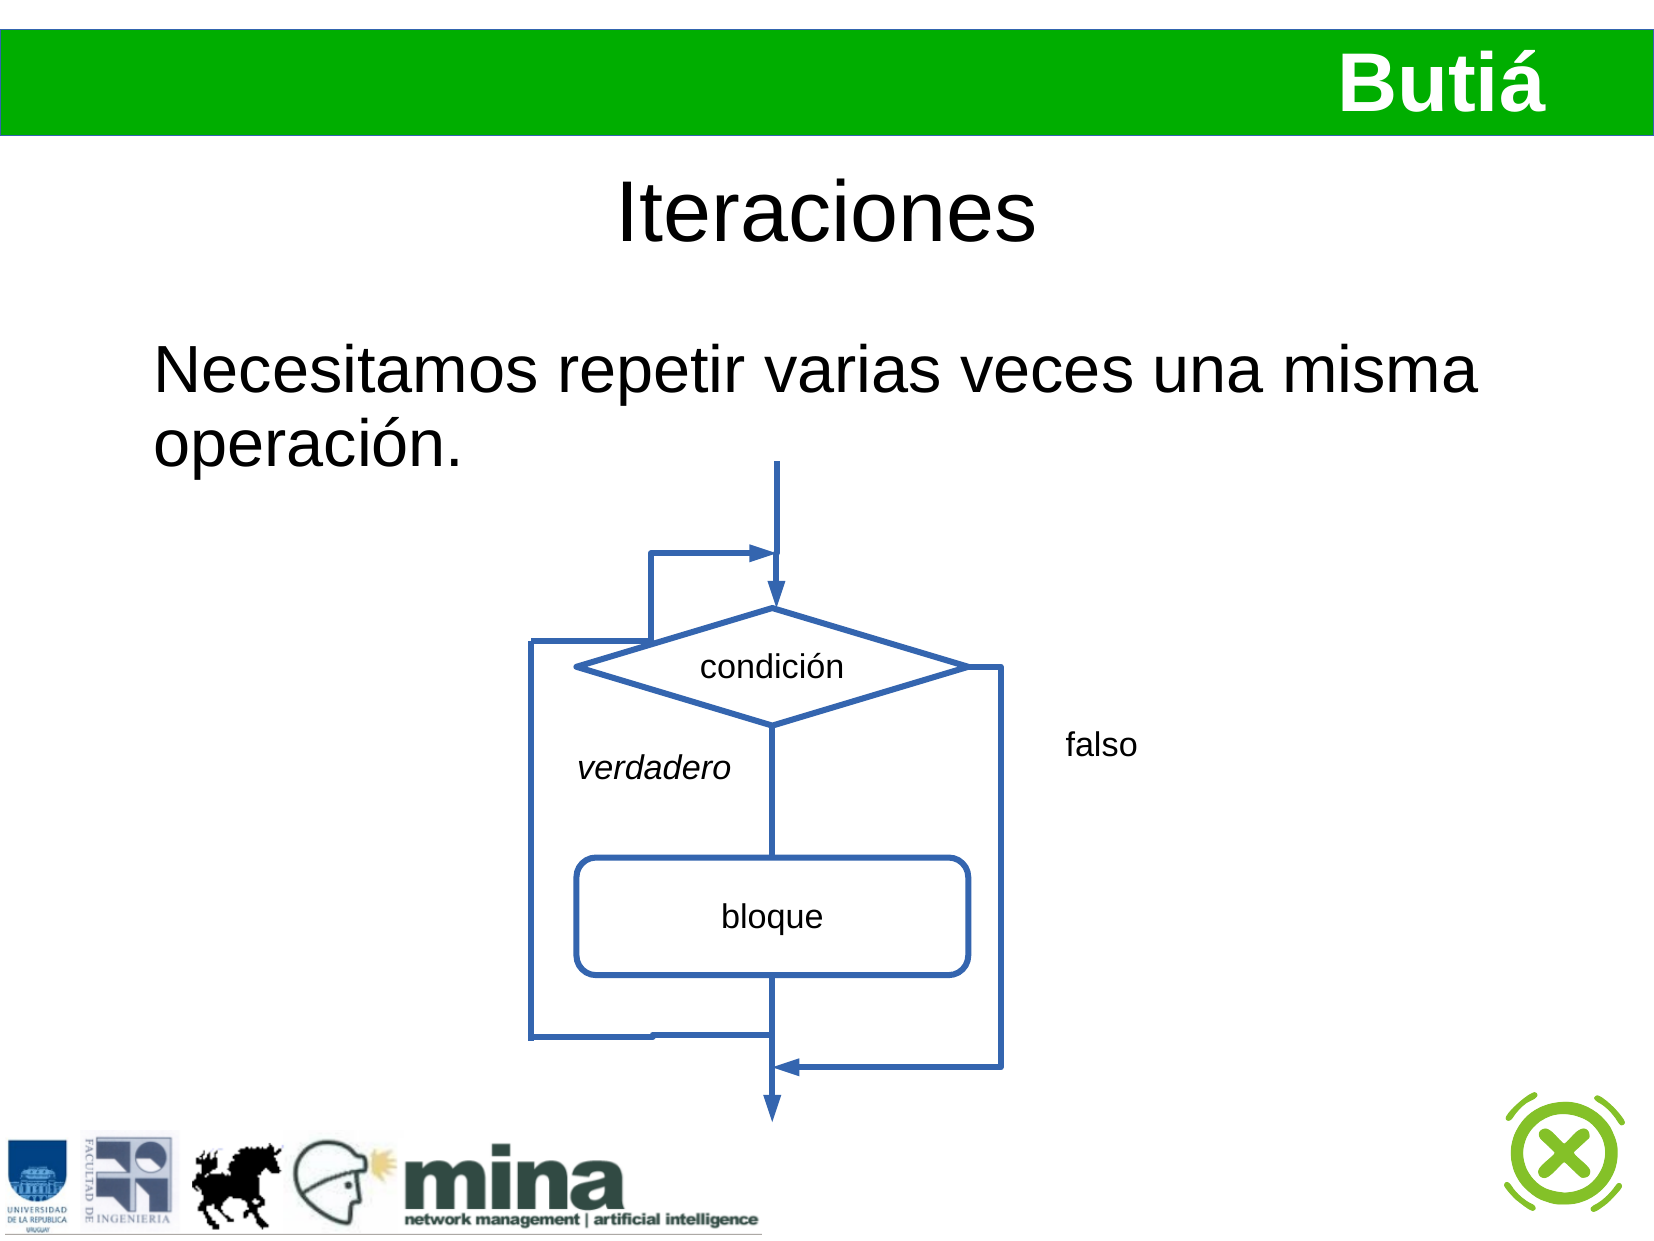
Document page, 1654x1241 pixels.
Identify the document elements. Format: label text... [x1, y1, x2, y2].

list Necesitamos repetir varias veces una misma operación. [82, 331, 1571, 1151]
text_box bloque [576, 857, 969, 976]
text_box condición [576, 608, 968, 726]
picture [1504, 1092, 1625, 1212]
text_box verdadero [559, 738, 773, 810]
picture [5, 1130, 762, 1235]
text_box falso [1047, 715, 1168, 794]
title Iteraciones [82, 108, 1571, 316]
